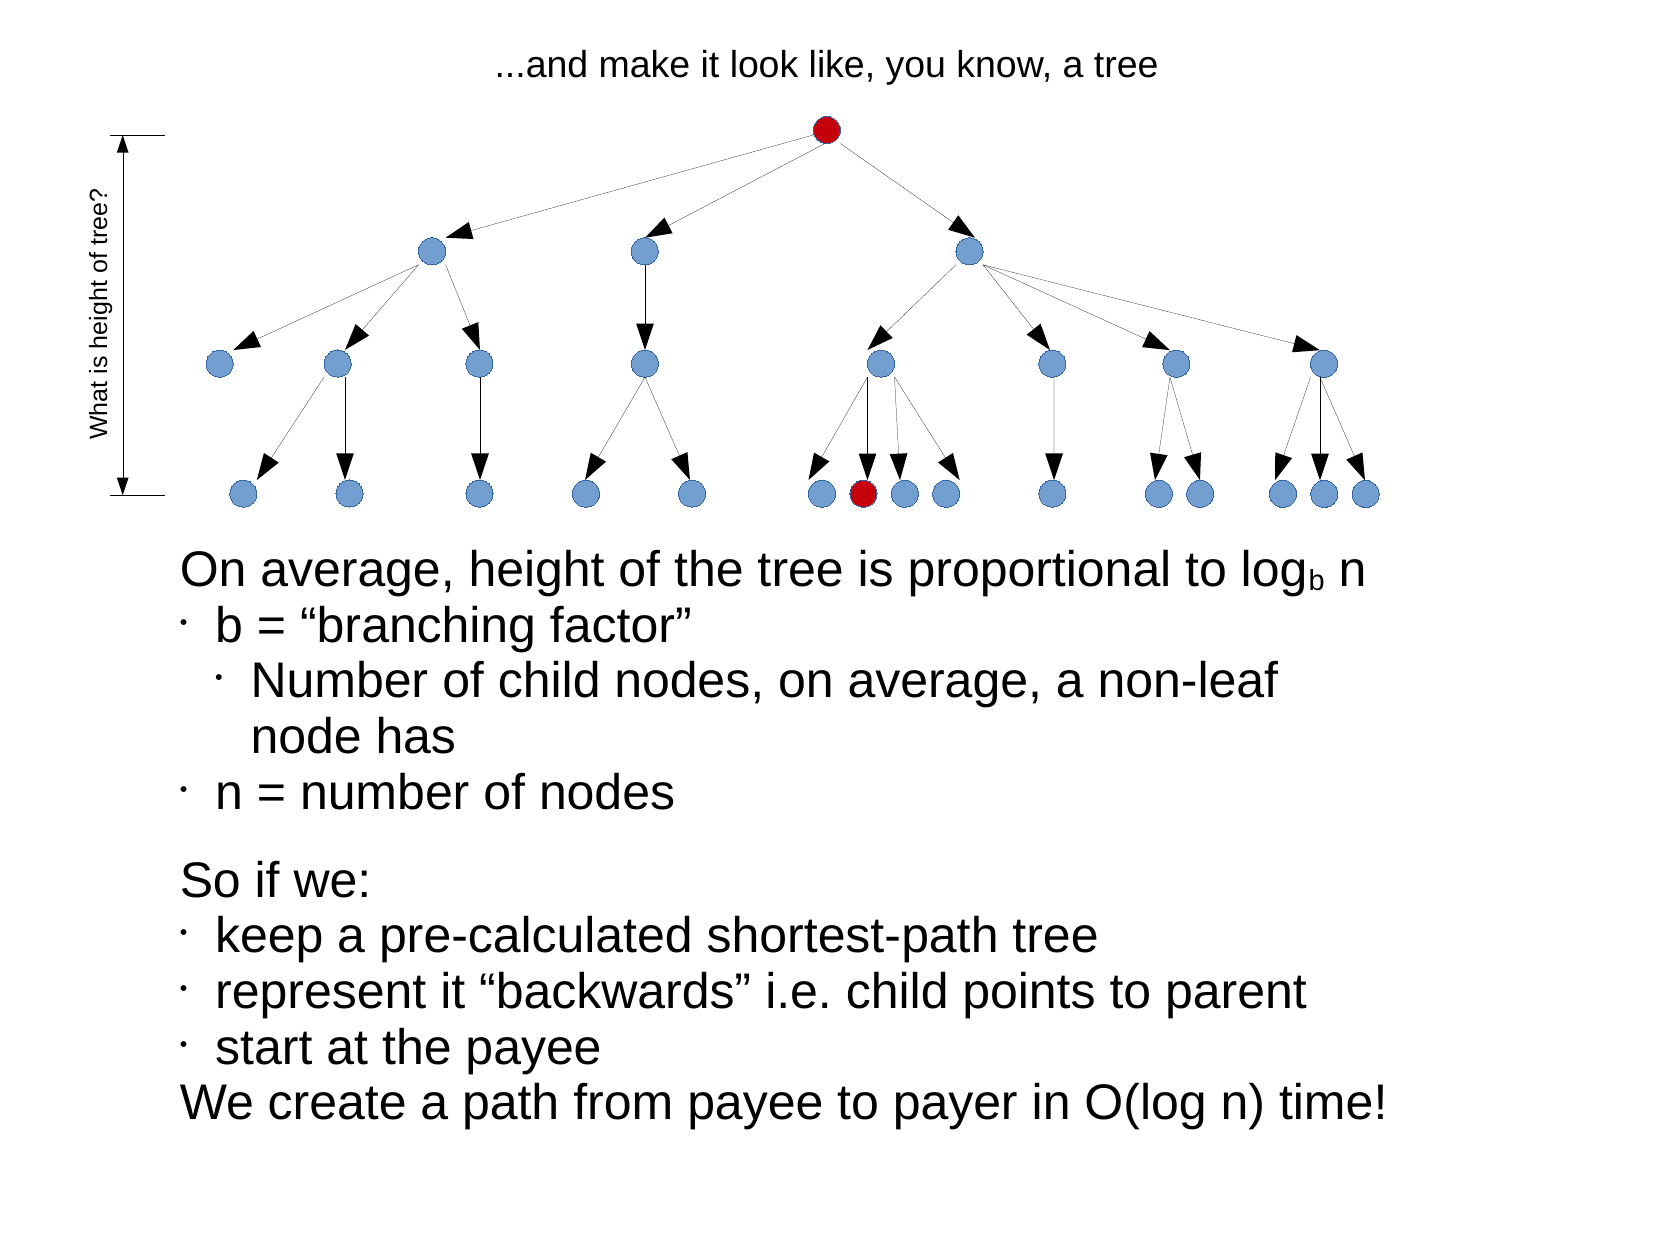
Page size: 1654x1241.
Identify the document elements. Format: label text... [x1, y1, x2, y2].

text_box [229, 480, 257, 508]
text_box [206, 350, 234, 378]
text_box [1162, 350, 1190, 378]
text_box [955, 237, 984, 265]
text_box [867, 350, 895, 378]
text_box [1038, 480, 1066, 508]
text_box ...and make it look like, you know, a tree [0, 15, 1654, 114]
text_box [849, 480, 878, 508]
text_box [1310, 480, 1338, 508]
text_box [631, 237, 659, 265]
text_box On average, height of the tree is proportional to logb n b = “branching factor” Number of child nodes, on average, a non-leaf node has n = number of nodes [165, 525, 1411, 836]
text_box [324, 349, 352, 378]
text_box [335, 479, 364, 508]
text_box [1186, 480, 1214, 508]
text_box [1145, 480, 1173, 508]
text_box [1310, 350, 1338, 378]
text_box [932, 480, 960, 508]
text_box [1038, 350, 1066, 378]
text_box [465, 480, 494, 508]
text_box [1269, 480, 1297, 508]
text_box [891, 480, 919, 508]
text_box [418, 237, 446, 265]
text_box [678, 480, 706, 508]
text_box [465, 350, 493, 378]
text_box [572, 480, 600, 508]
text_box [808, 480, 836, 508]
text_box [813, 116, 841, 144]
text_box [631, 350, 659, 378]
text_box [1352, 480, 1380, 508]
text_box So if we: keep a pre-calculated shortest-path tree represent it “backwards” i.e. child points to parent start at the payee We create a path from payee to payer in O(log n) time! [165, 844, 1411, 1138]
